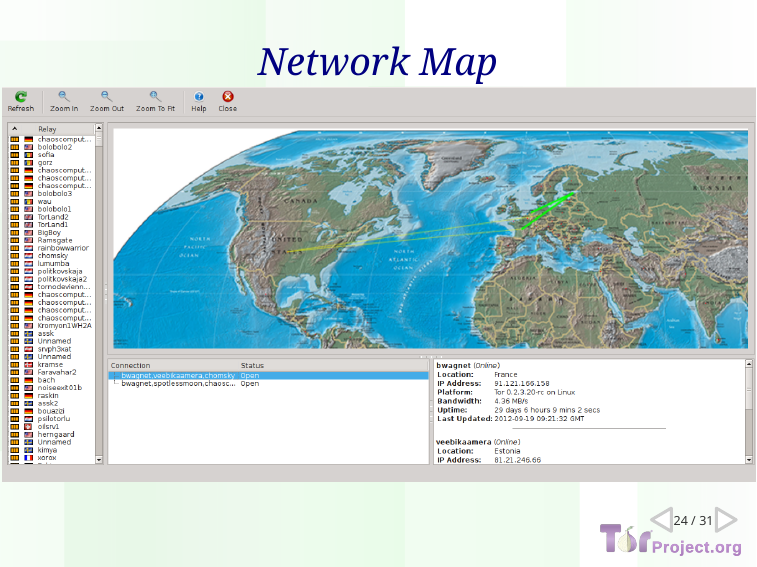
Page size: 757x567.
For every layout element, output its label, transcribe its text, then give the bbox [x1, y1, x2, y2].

picture [0, 0, 757, 567]
text_box Network Map [190, 30, 566, 87]
